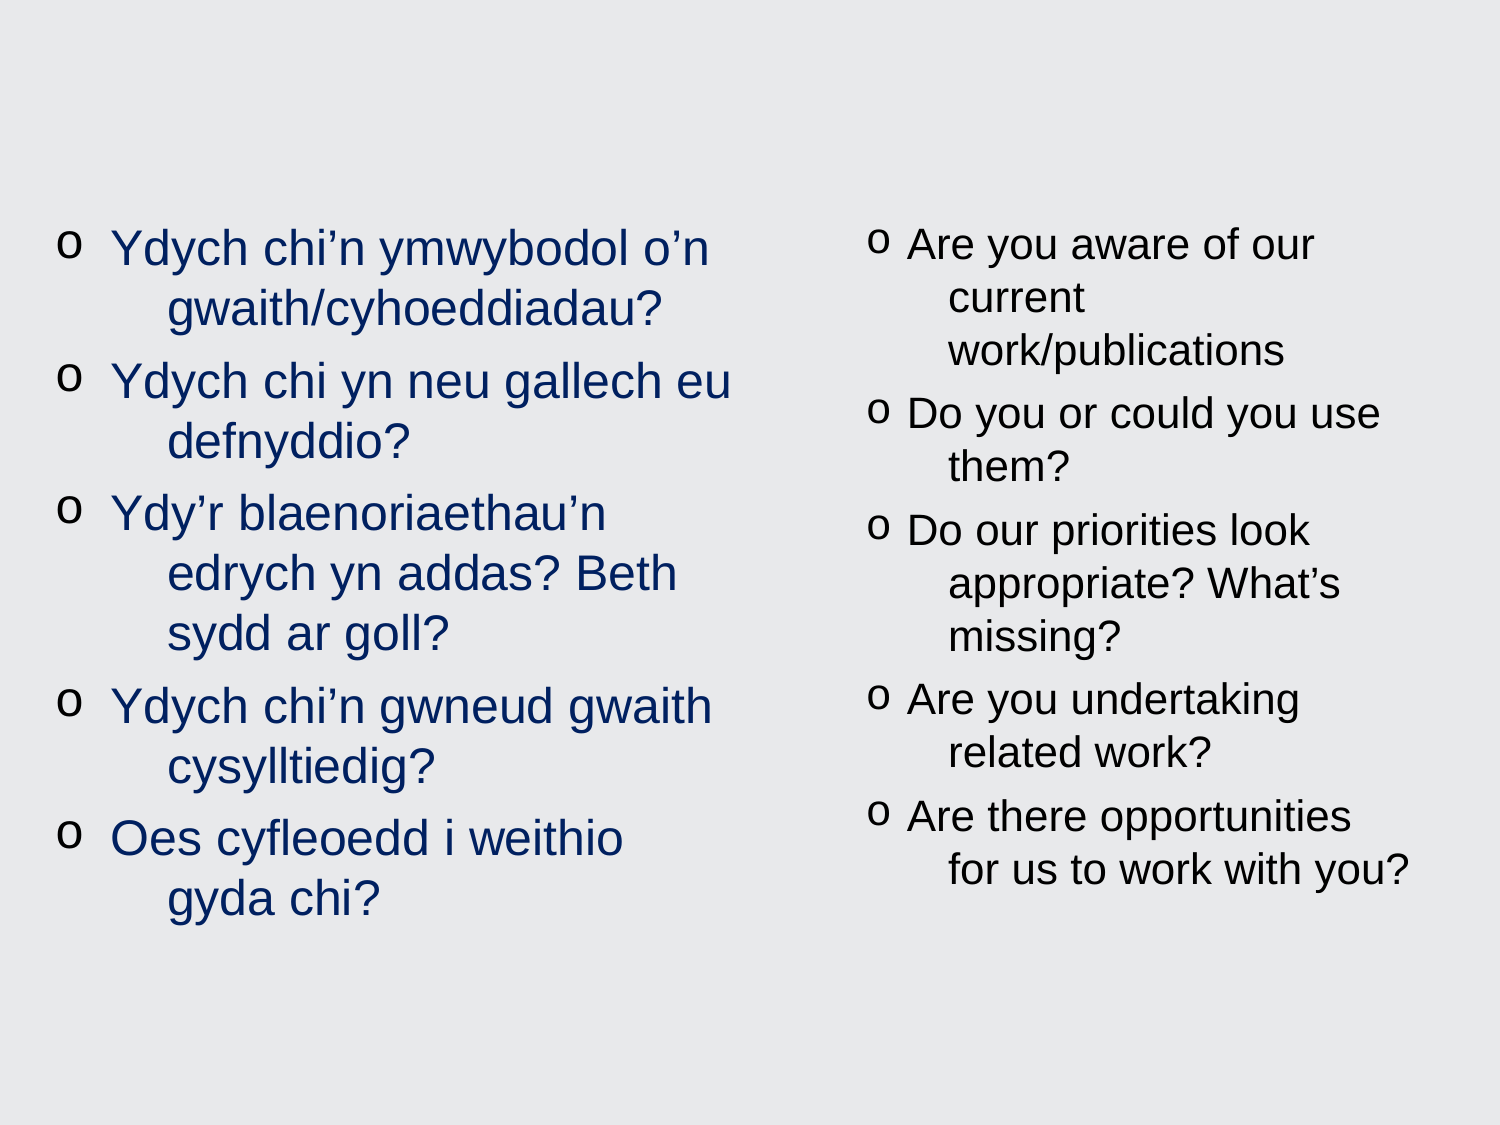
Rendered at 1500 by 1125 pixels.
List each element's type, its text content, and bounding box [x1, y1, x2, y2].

text_box Ydych chi’n ymwybodol o’n gwaith/cyhoeddiadau? Ydych chi yn neu gallech eu defnyddio? Ydy’r blaenoriaethau’n edrych yn addas? Beth sydd ar goll? Ydych chi’n gwneud gwaith cysylltiedig? Oes cyfleoedd i weithio gyda chi? [39, 208, 751, 951]
list Are you aware of our current work/publications Do you or could you use them? Do our priorities look appropriate? What’s missing? Are you undertaking related work? Are there opportunities for us to work with you? [751, 208, 1430, 951]
